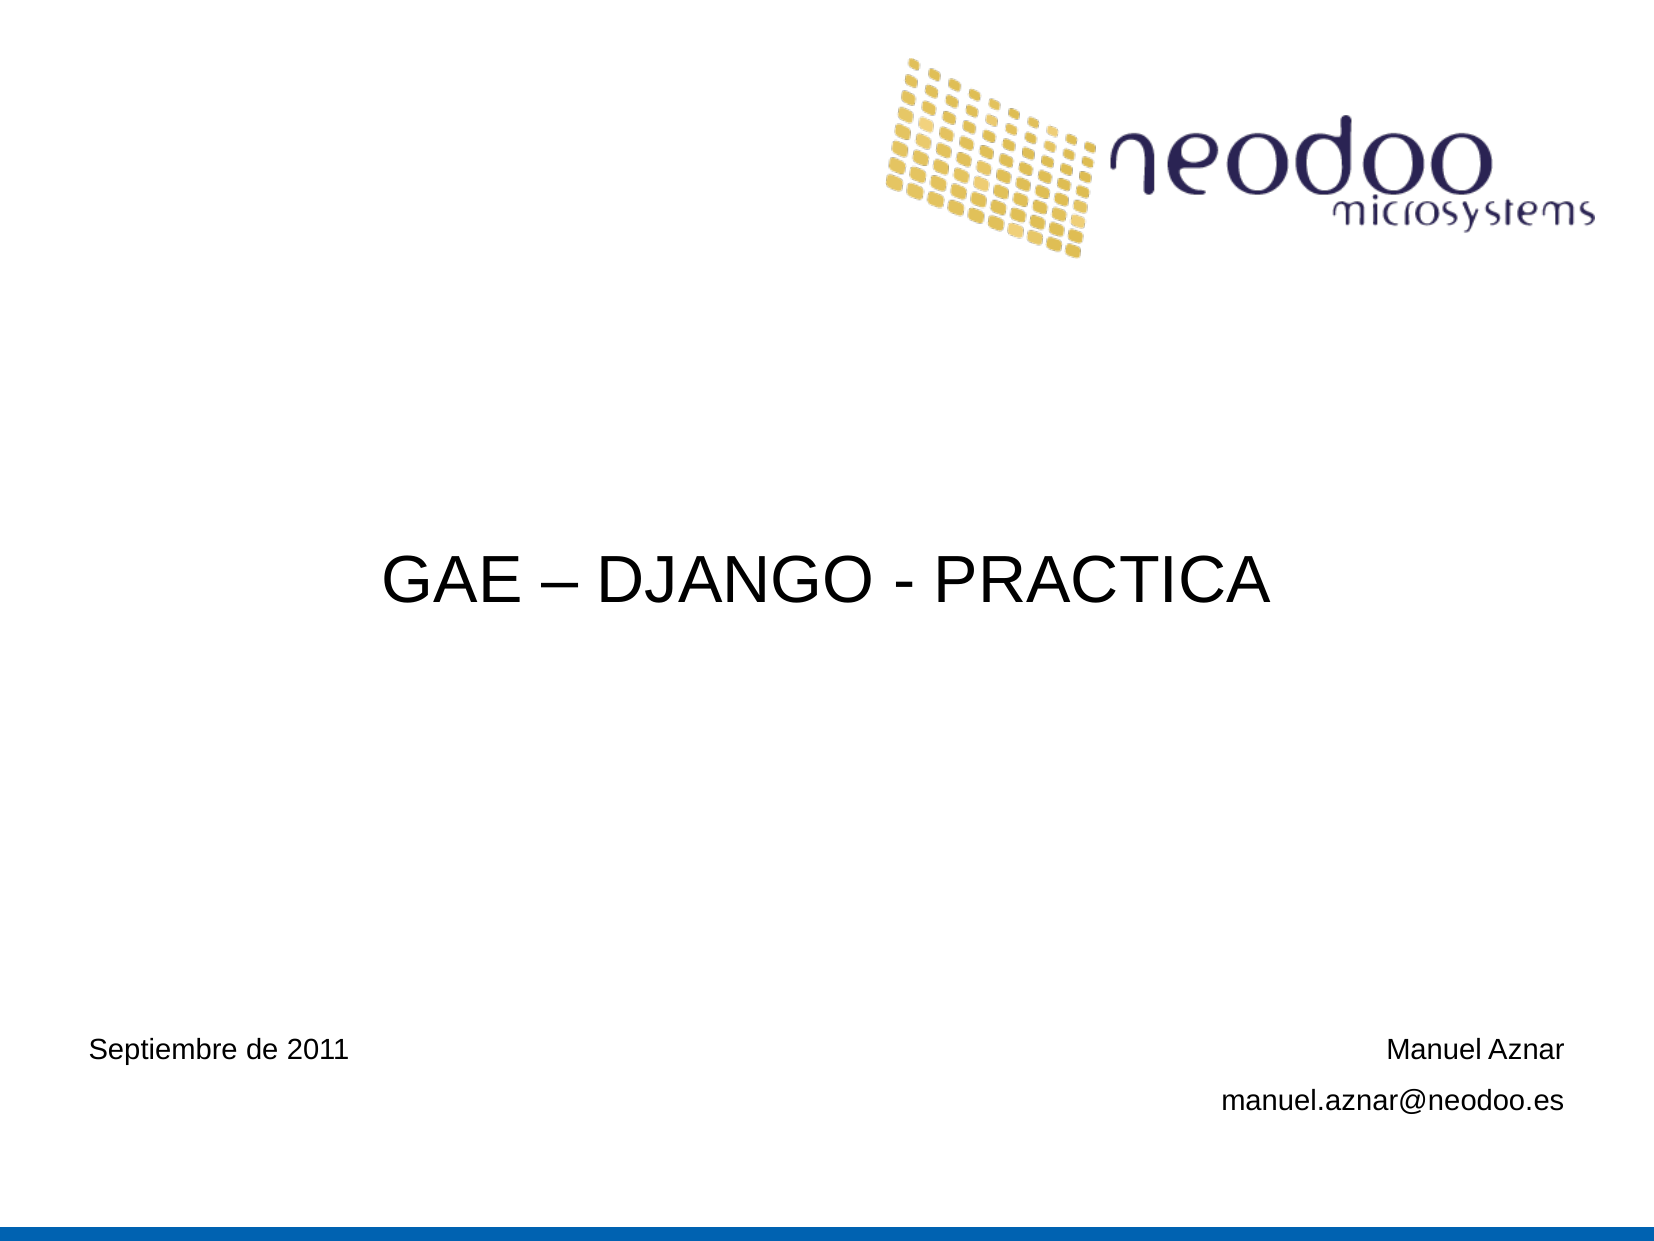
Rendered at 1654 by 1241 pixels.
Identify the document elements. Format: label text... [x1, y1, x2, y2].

subtitle GAE – DJANGO - PRACTICA [82, 49, 1571, 1109]
list Manuel Aznar manuel.aznar@neodoo.es [798, 1033, 1565, 1182]
list Septiembre de 2011 [88, 1033, 798, 1182]
picture [885, 58, 1595, 259]
